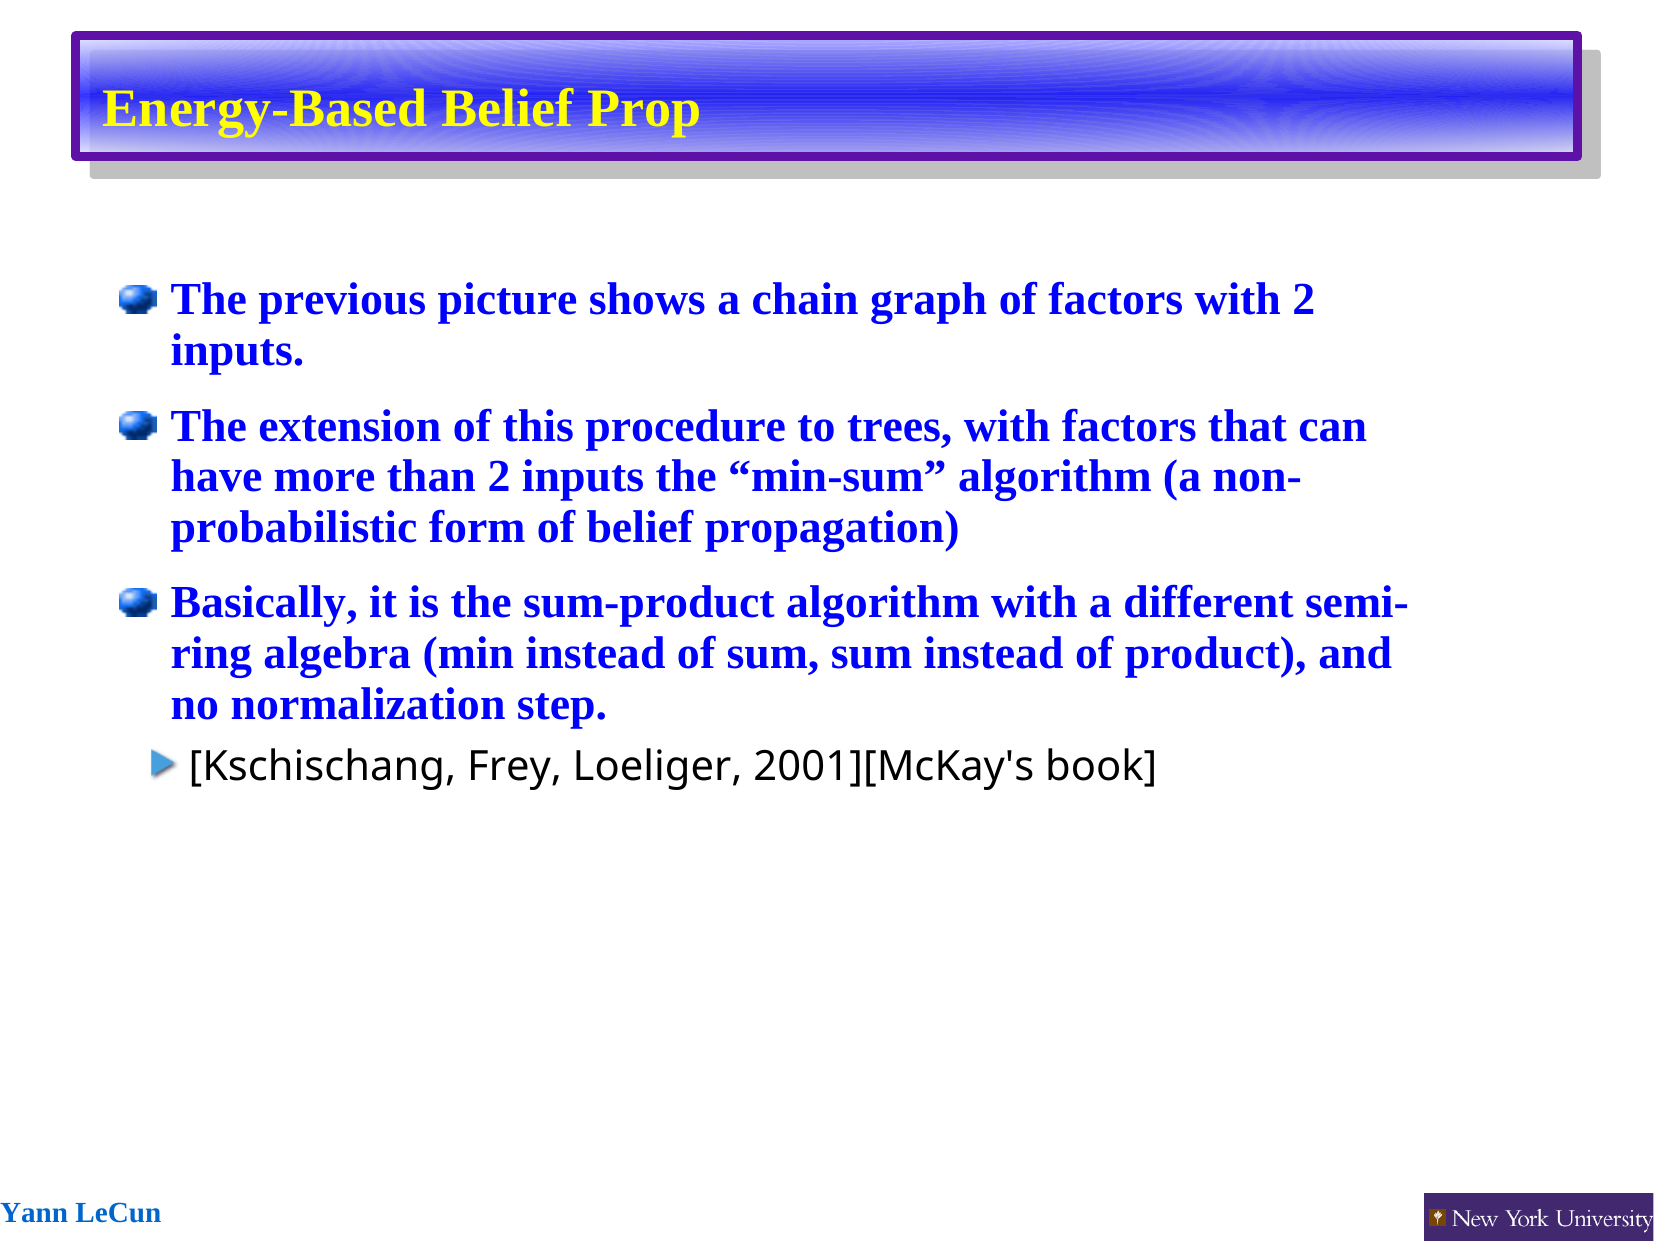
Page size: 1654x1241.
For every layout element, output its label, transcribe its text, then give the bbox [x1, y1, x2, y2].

title Energy-Based Belief Prop [75, 35, 1578, 157]
picture [1424, 1193, 1654, 1241]
list The previous picture shows a chain graph of factors with 2 inputs. The extension of this procedure to trees, with factors that can have more than 2 inputs the “min-sum” algorithm (a non-probabilistic form of belief propagation) Basically, it is the sum-product algorithm with a different semi-ring algebra (min instead of sum, sum instead of product), and no normalization step. [Kschischang, Frey, Loeliger, 2001][McKay's book] [119, 274, 1427, 1010]
